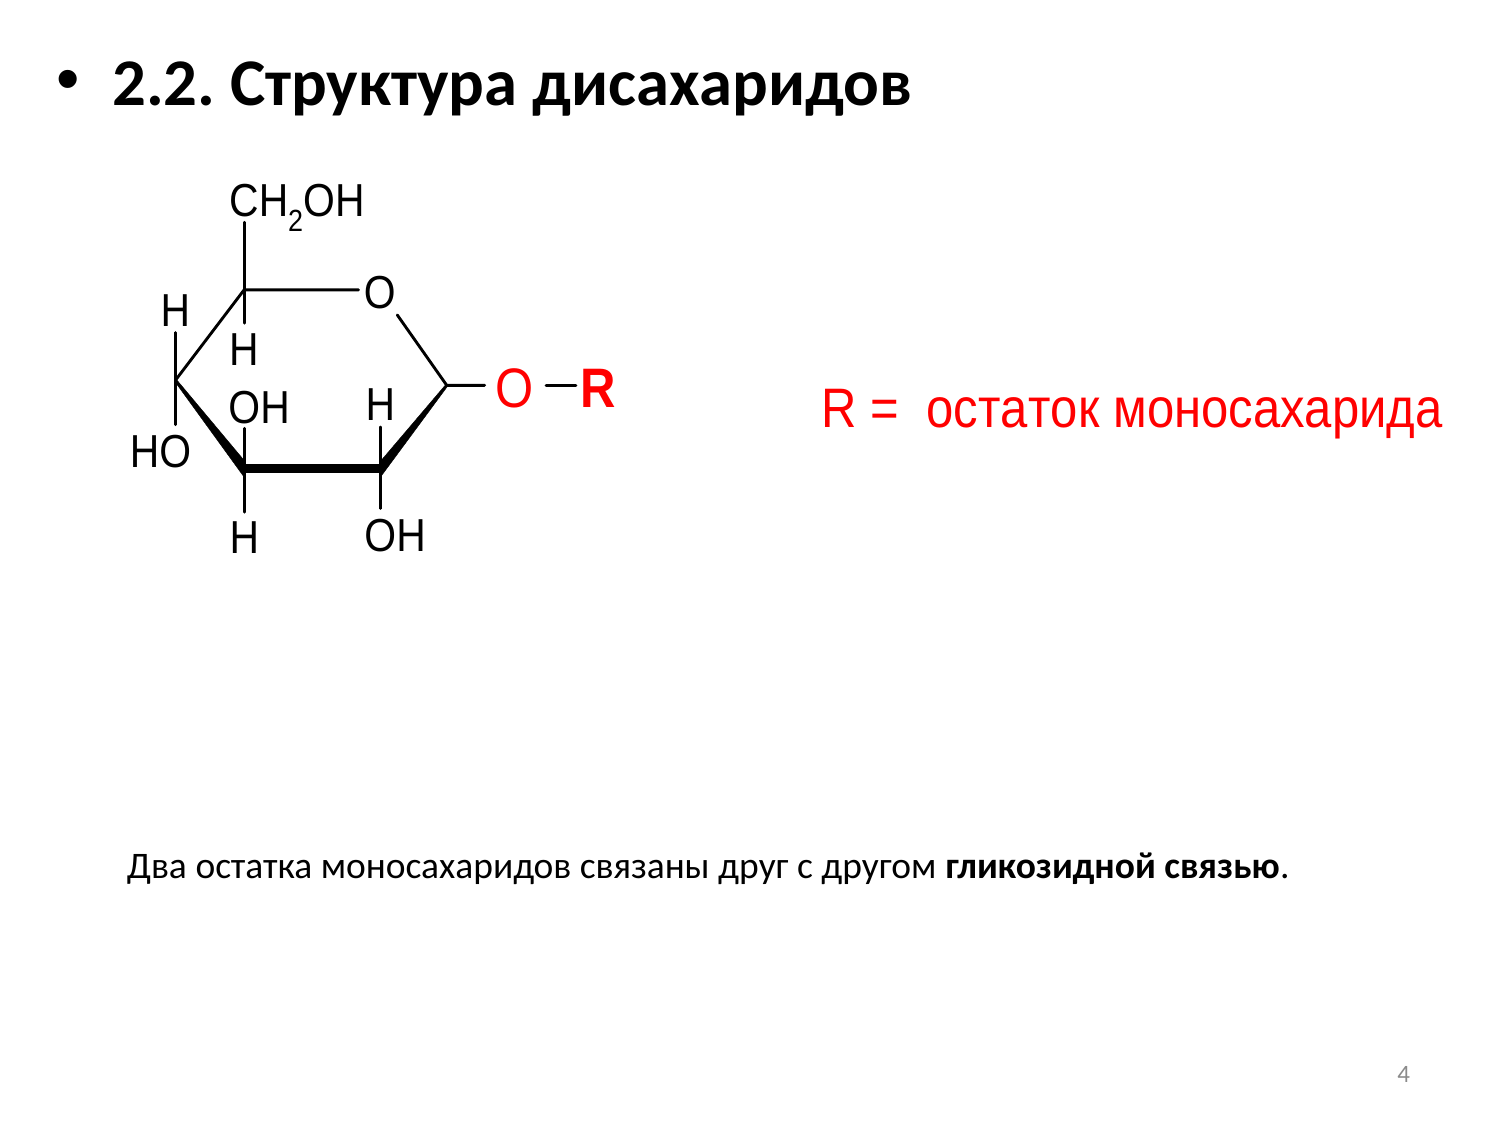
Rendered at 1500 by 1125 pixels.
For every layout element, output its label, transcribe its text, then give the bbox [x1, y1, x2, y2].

chart [123, 172, 1447, 575]
text_box Два остатка моносахаридов связаны друг с другом гликозидной связью. [112, 834, 1435, 894]
slide_number <номер> [1074, 1042, 1425, 1103]
list 2.2. Структура дисахаридов [41, 30, 1092, 601]
